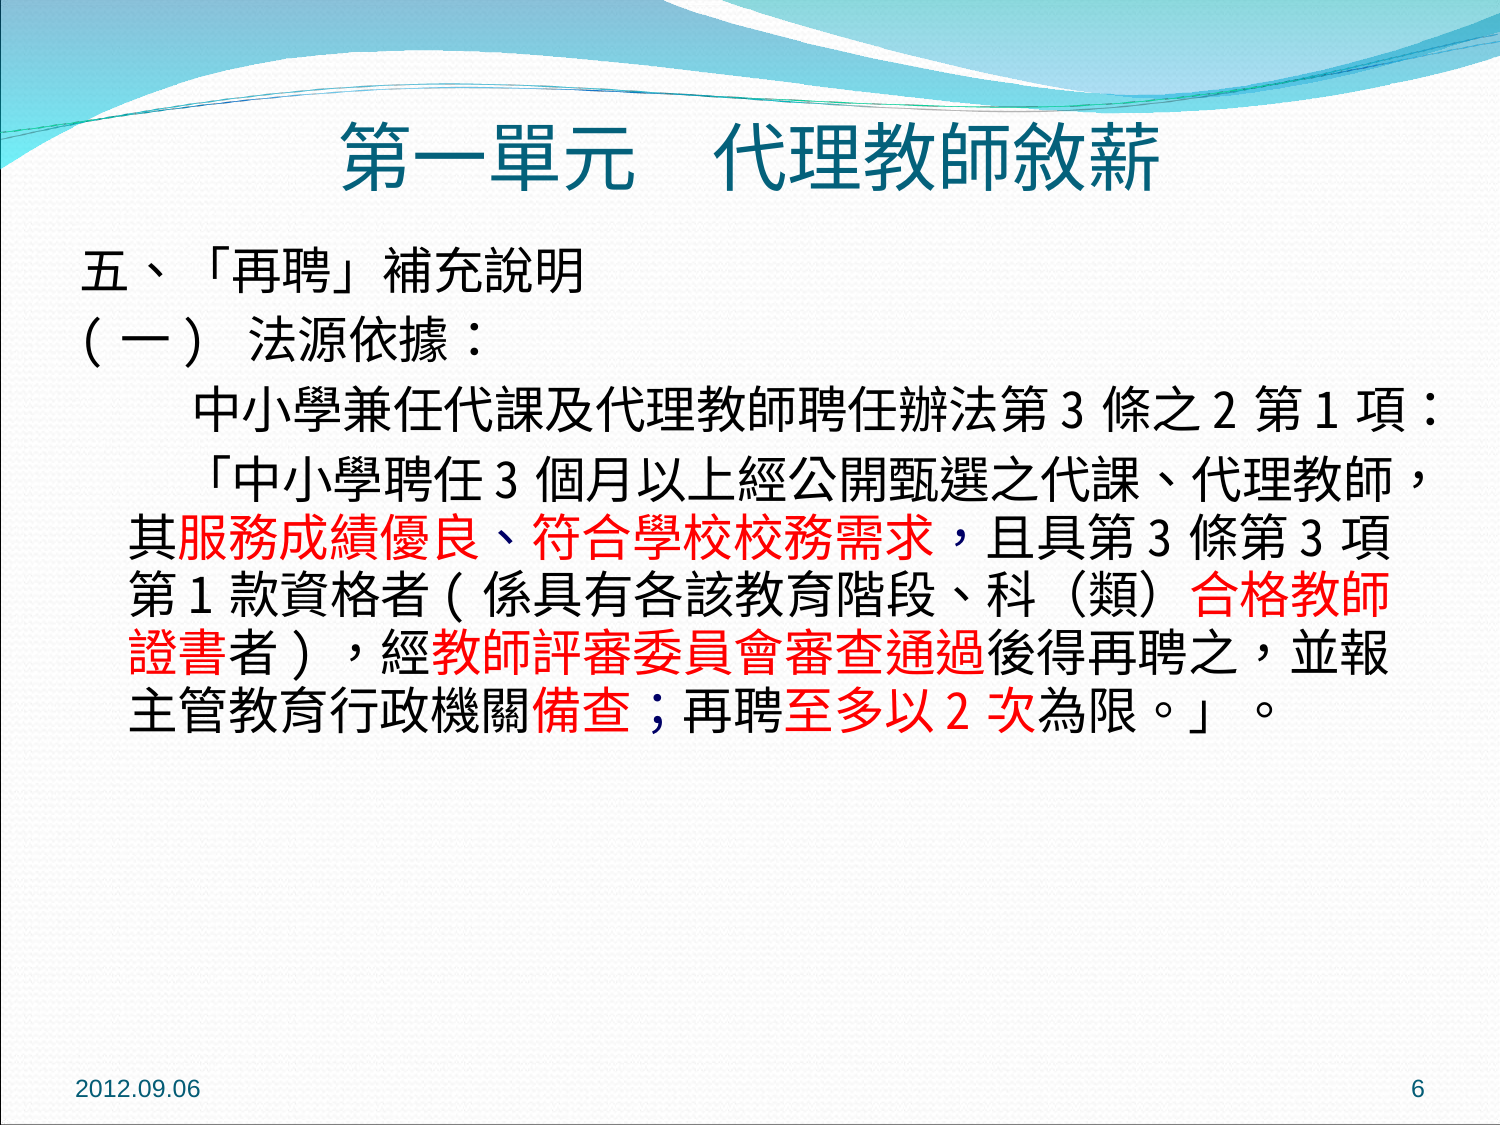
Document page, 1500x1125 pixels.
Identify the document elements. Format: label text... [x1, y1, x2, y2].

list 五、「再聘」補充說明 (一) 法源依據： 中小學兼任代課及代理教師聘任辦法第3條之2第1項： 「中小學聘任3個月以上經公開甄選之代課、代理教師，其服務成績優良、符合學校校務需求，且具第3條第3項第1款資格者(係具有各該教育階段、科（類）合格教師證書者)，經教師評審委員會審查通過後得再聘之，並報主管教育行政機關備查；再聘至多以2次為限。」。 [64, 243, 1440, 797]
picture [0, 0, 1500, 1125]
title 第一單元 代理教師敘薪 [112, 50, 1388, 201]
text_box <number> [1299, 1042, 1426, 1103]
text_box 2012.09.06 [74, 1042, 426, 1103]
